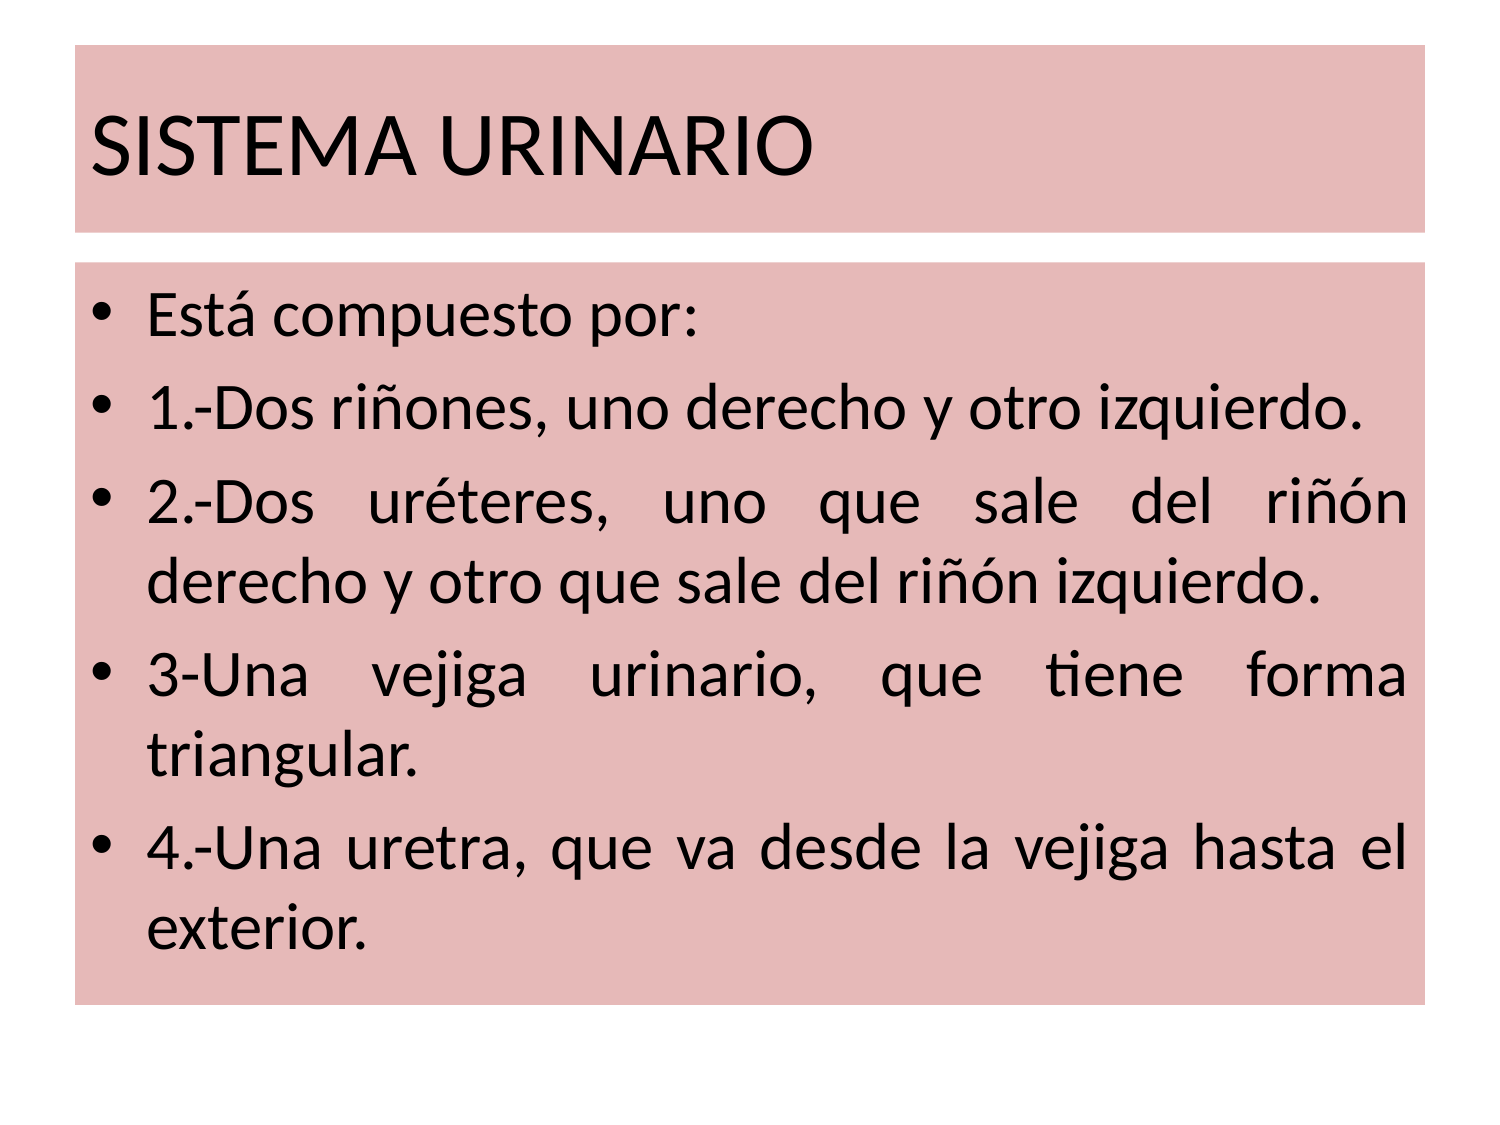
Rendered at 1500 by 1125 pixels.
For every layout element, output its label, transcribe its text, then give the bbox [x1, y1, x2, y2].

list Está compuesto por: 1.-Dos riñones, uno derecho y otro izquierdo. 2.-Dos uréteres, uno que sale del riñón derecho y otro que sale del riñón izquierdo. 3-Una vejiga urinario, que tiene forma triangular. 4.-Una uretra, que va desde la vejiga hasta el exterior. [75, 262, 1425, 1005]
title SISTEMA URINARIO [75, 45, 1425, 233]
